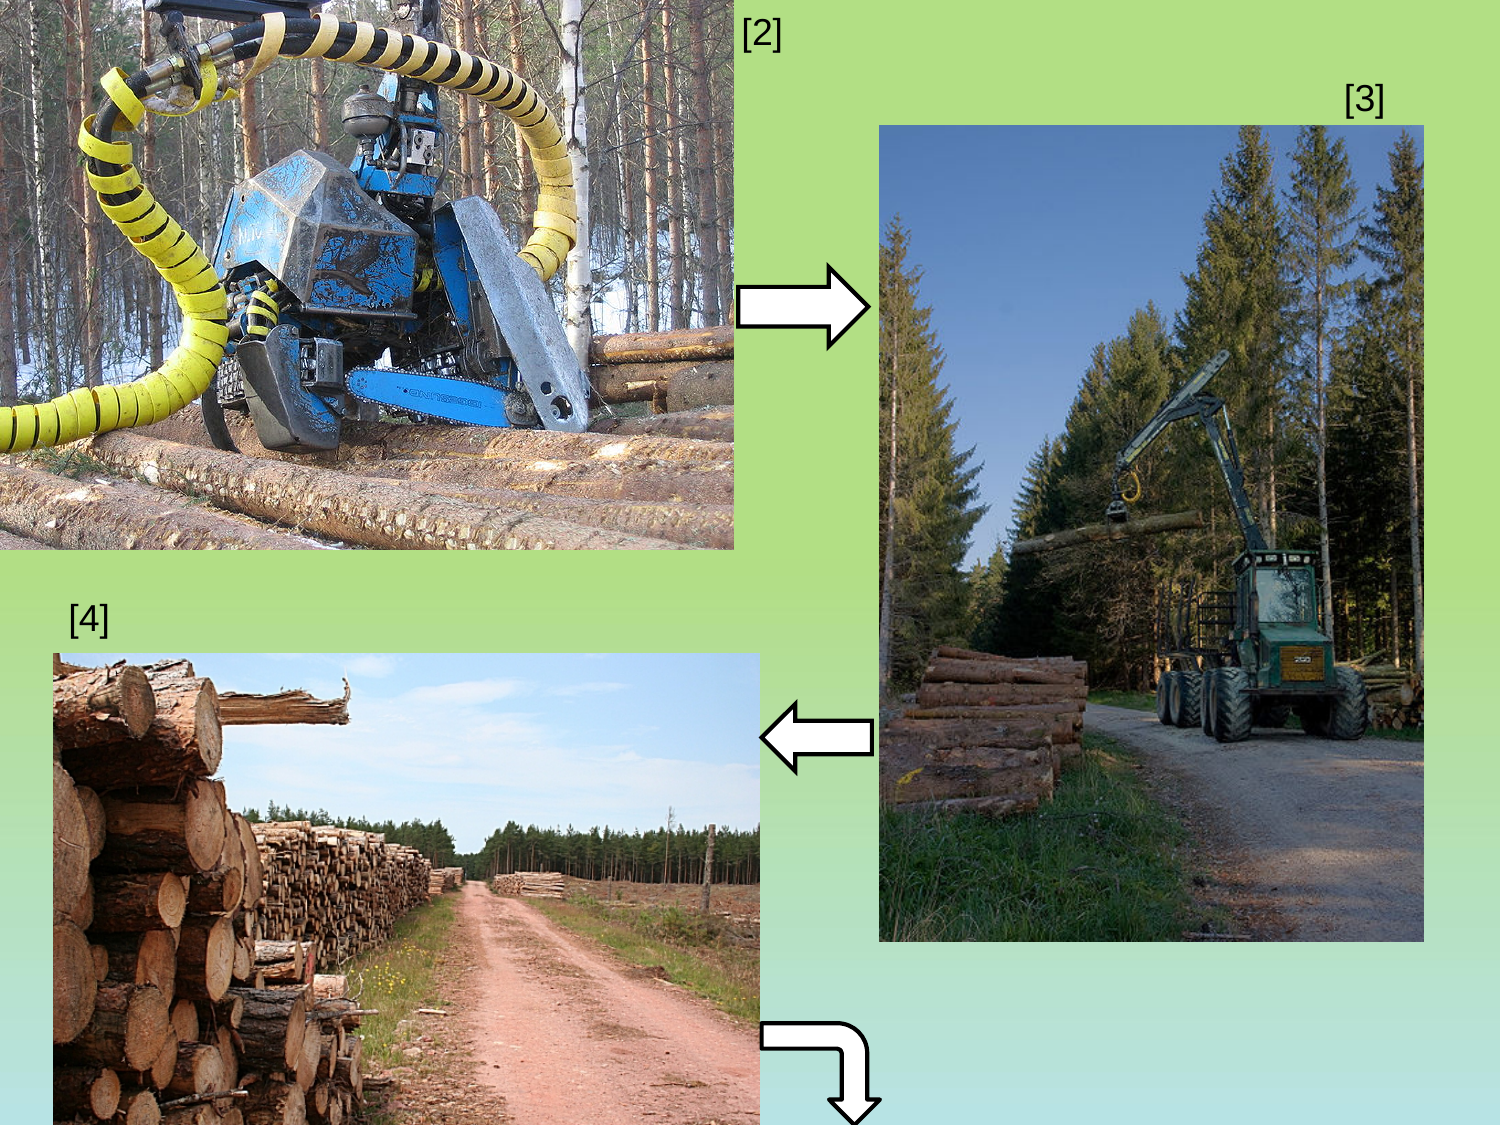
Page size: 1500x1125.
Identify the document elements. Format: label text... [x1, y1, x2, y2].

text_box [3] [1329, 66, 1412, 127]
text_box [738, 267, 869, 347]
text_box [761, 704, 872, 772]
text_box [4] [53, 586, 136, 647]
text_box [761, 1023, 880, 1125]
picture [0, 0, 1500, 1125]
text_box [2] [726, 0, 809, 61]
